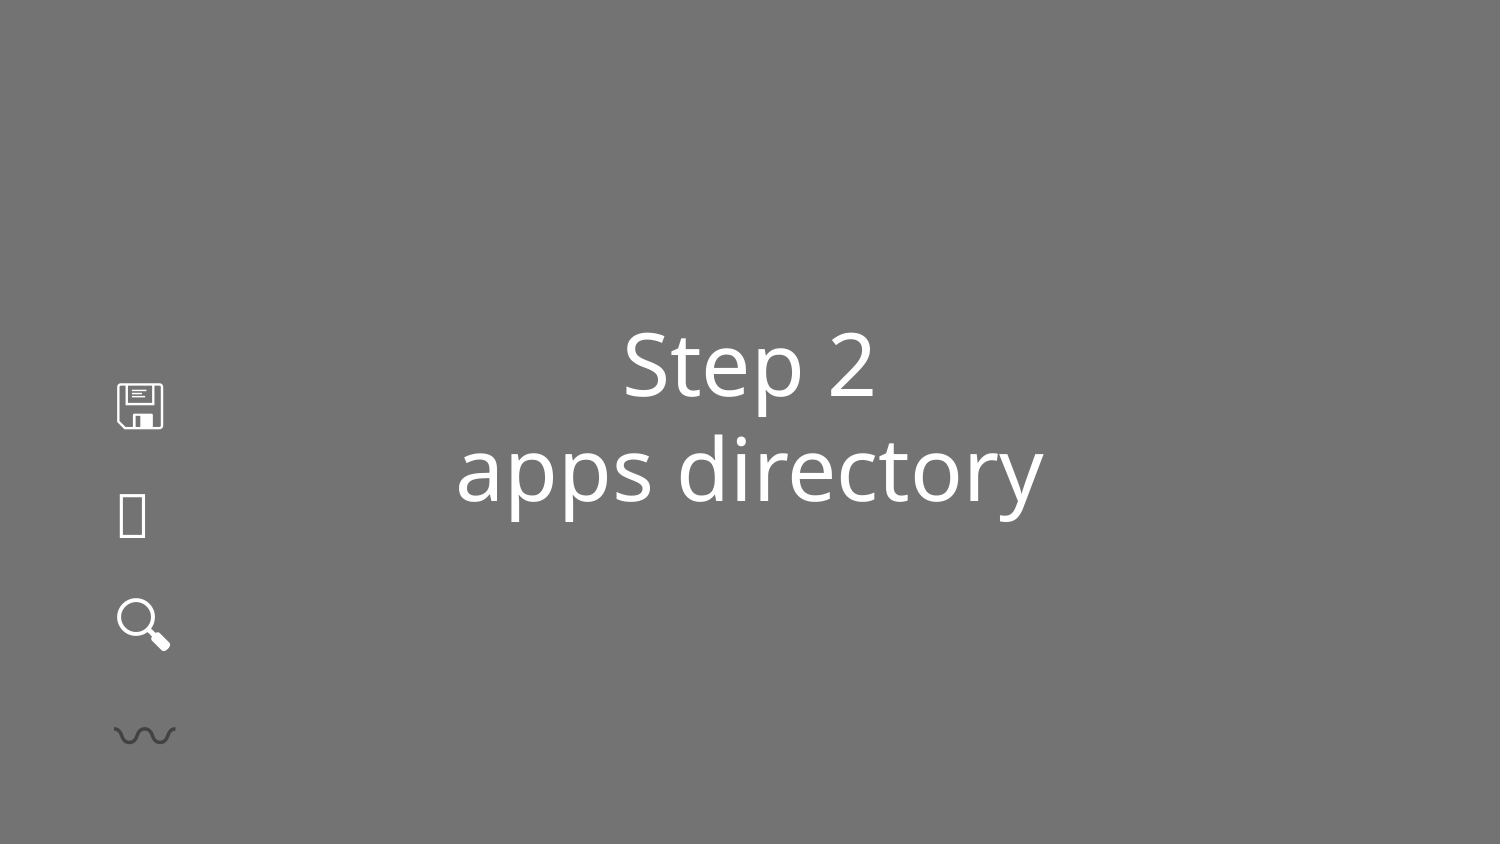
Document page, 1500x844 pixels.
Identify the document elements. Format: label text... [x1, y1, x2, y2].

title Step 2 apps directory [75, 58, 1425, 771]
list 🖫 🔗 🔍 〰 [99, 314, 284, 807]
